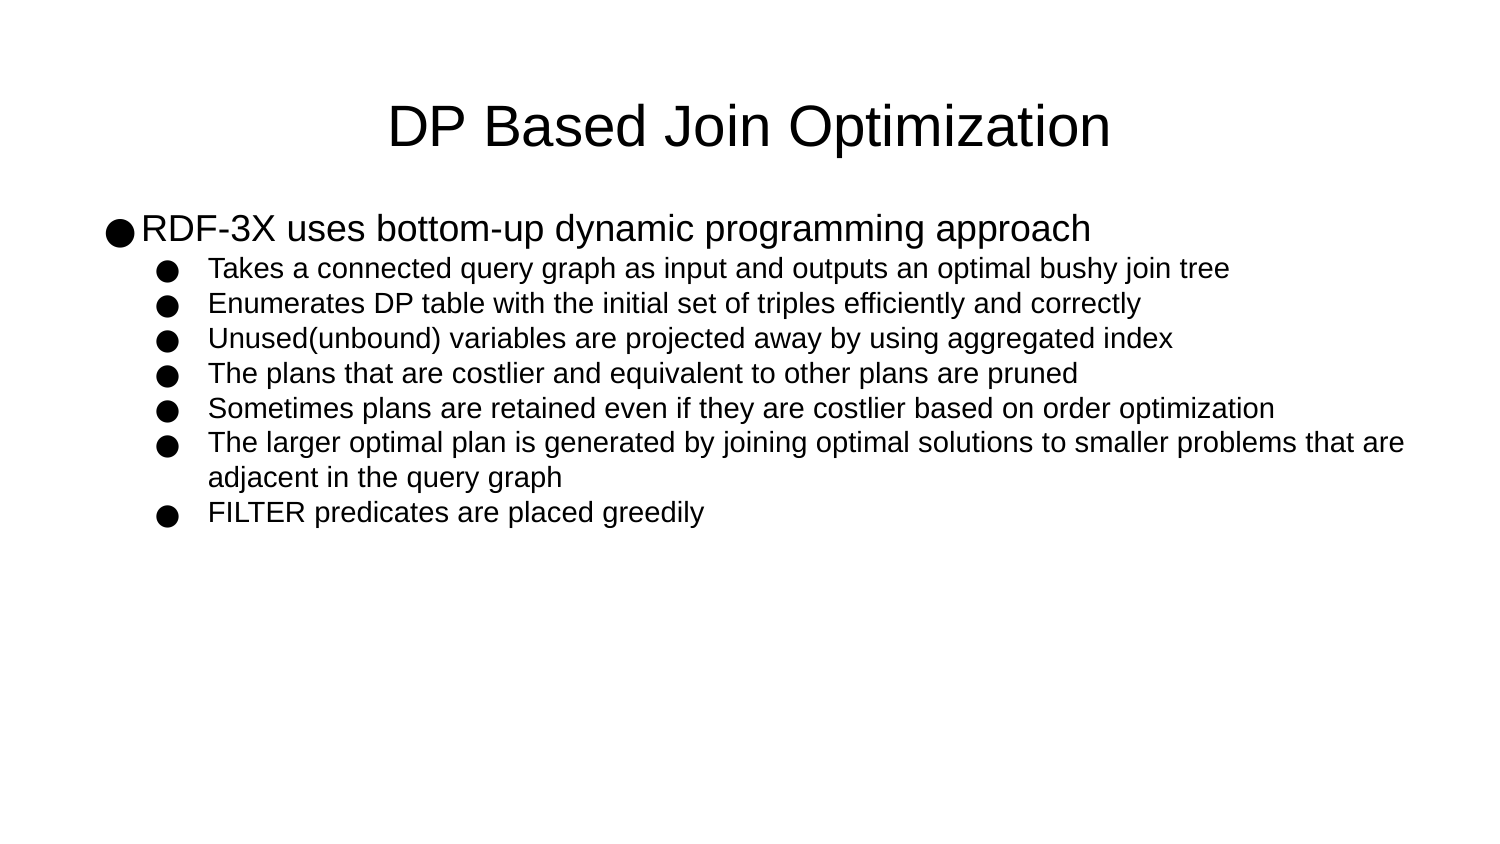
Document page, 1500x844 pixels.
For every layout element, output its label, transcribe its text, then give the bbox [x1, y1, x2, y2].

text_box DP Based Join Optimization [51, 72, 1449, 167]
text_box RDF-3X uses bottom-up dynamic programming approach Takes a connected query graph as input and outputs an optimal bushy join tree Enumerates DP table with the initial set of triples efficiently and correctly Unused(unbound) variables are projected away by using aggregated index The plans that are costlier and equivalent to other plans are pruned Sometimes plans are retained even if they are costlier based on order optimization The larger optimal plan is generated by joining optimal solutions to smaller problems that are adjacent in the query graph FILTER predicates are placed greedily [51, 189, 1449, 750]
